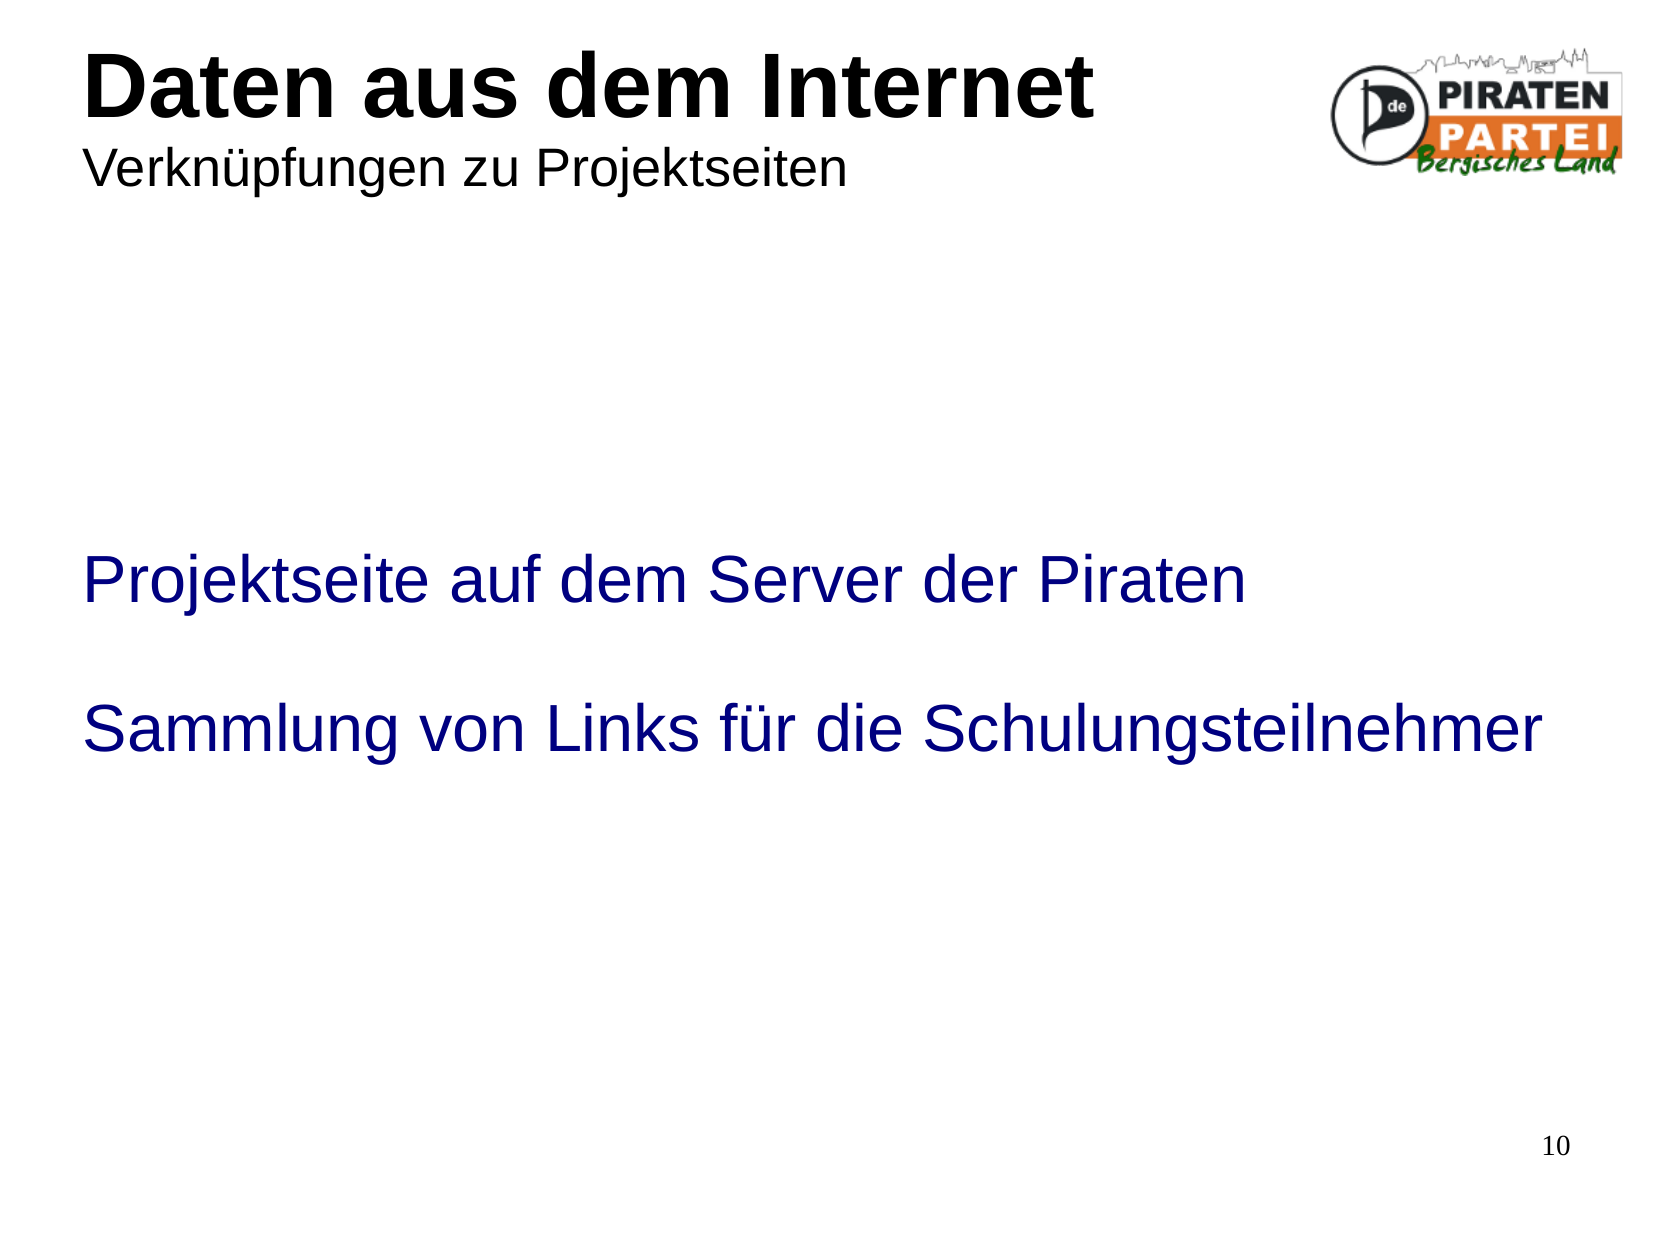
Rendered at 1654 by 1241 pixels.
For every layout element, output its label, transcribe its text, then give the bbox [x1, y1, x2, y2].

picture [1328, 47, 1625, 176]
subtitle Projektseite auf dem Server der Piraten Sammlung von Links für die Schulungsteilnehmer [82, 206, 1571, 1102]
title Daten aus dem Internet Verknüpfungen zu Projektseiten [82, 34, 1571, 198]
